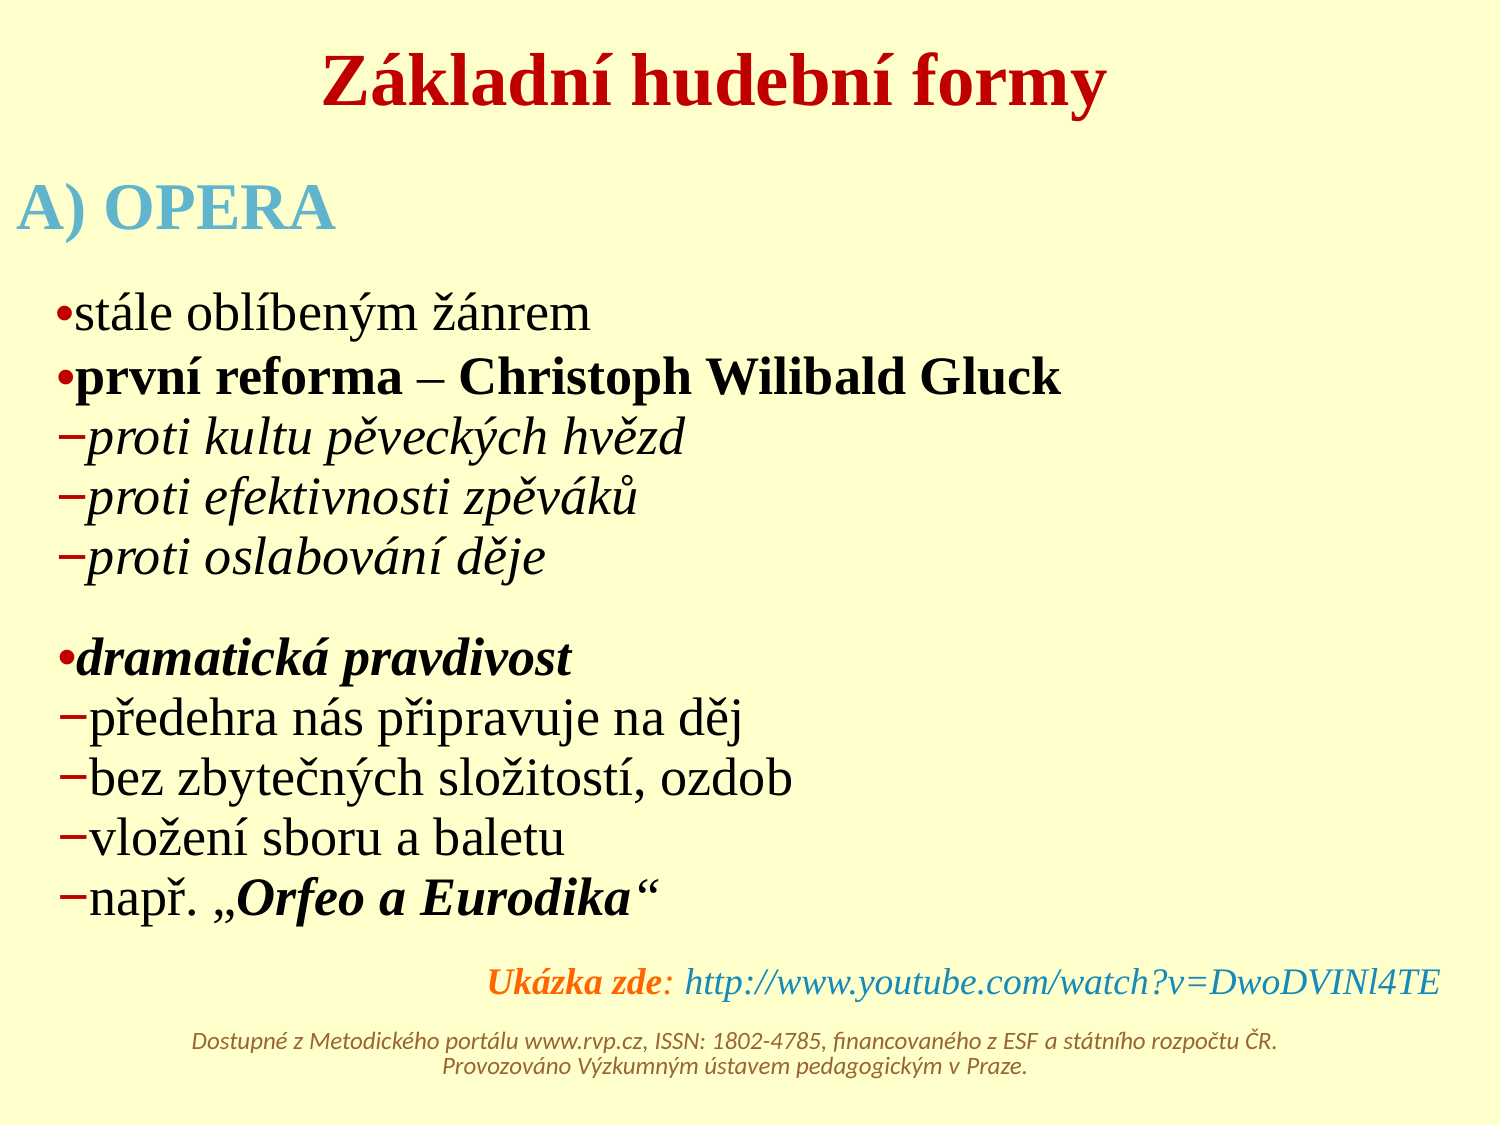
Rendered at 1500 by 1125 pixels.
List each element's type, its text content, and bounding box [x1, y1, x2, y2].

text_box Dostupné z Metodického portálu www.rvp.cz, ISSN: 1802-4785, financovaného z ESF a státního rozpočtu ČR. Provozováno Výzkumným ústavem pedagogickým v Praze. [171, 1023, 1300, 1089]
text_box A) OPERA [1, 162, 353, 252]
text_box Základní hudební formy [305, 31, 1124, 130]
text_box stále oblíbeným žánrem [40, 274, 608, 351]
text_box dramatická pravdivost předehra nás připravuje na děj bez zbytečných složitostí, ozdob vložení sboru a baletu např. „Orfeo a Eurodika“ [42, 619, 1500, 935]
text_box Ukázka zde: http://www.youtube.com/watch?v=DwoDVINl4TE [471, 953, 1457, 1052]
text_box první reforma – Christoph Wilibald Gluck proti kultu pěveckých hvězd proti efektivnosti zpěváků proti oslabování děje [41, 278, 1500, 595]
